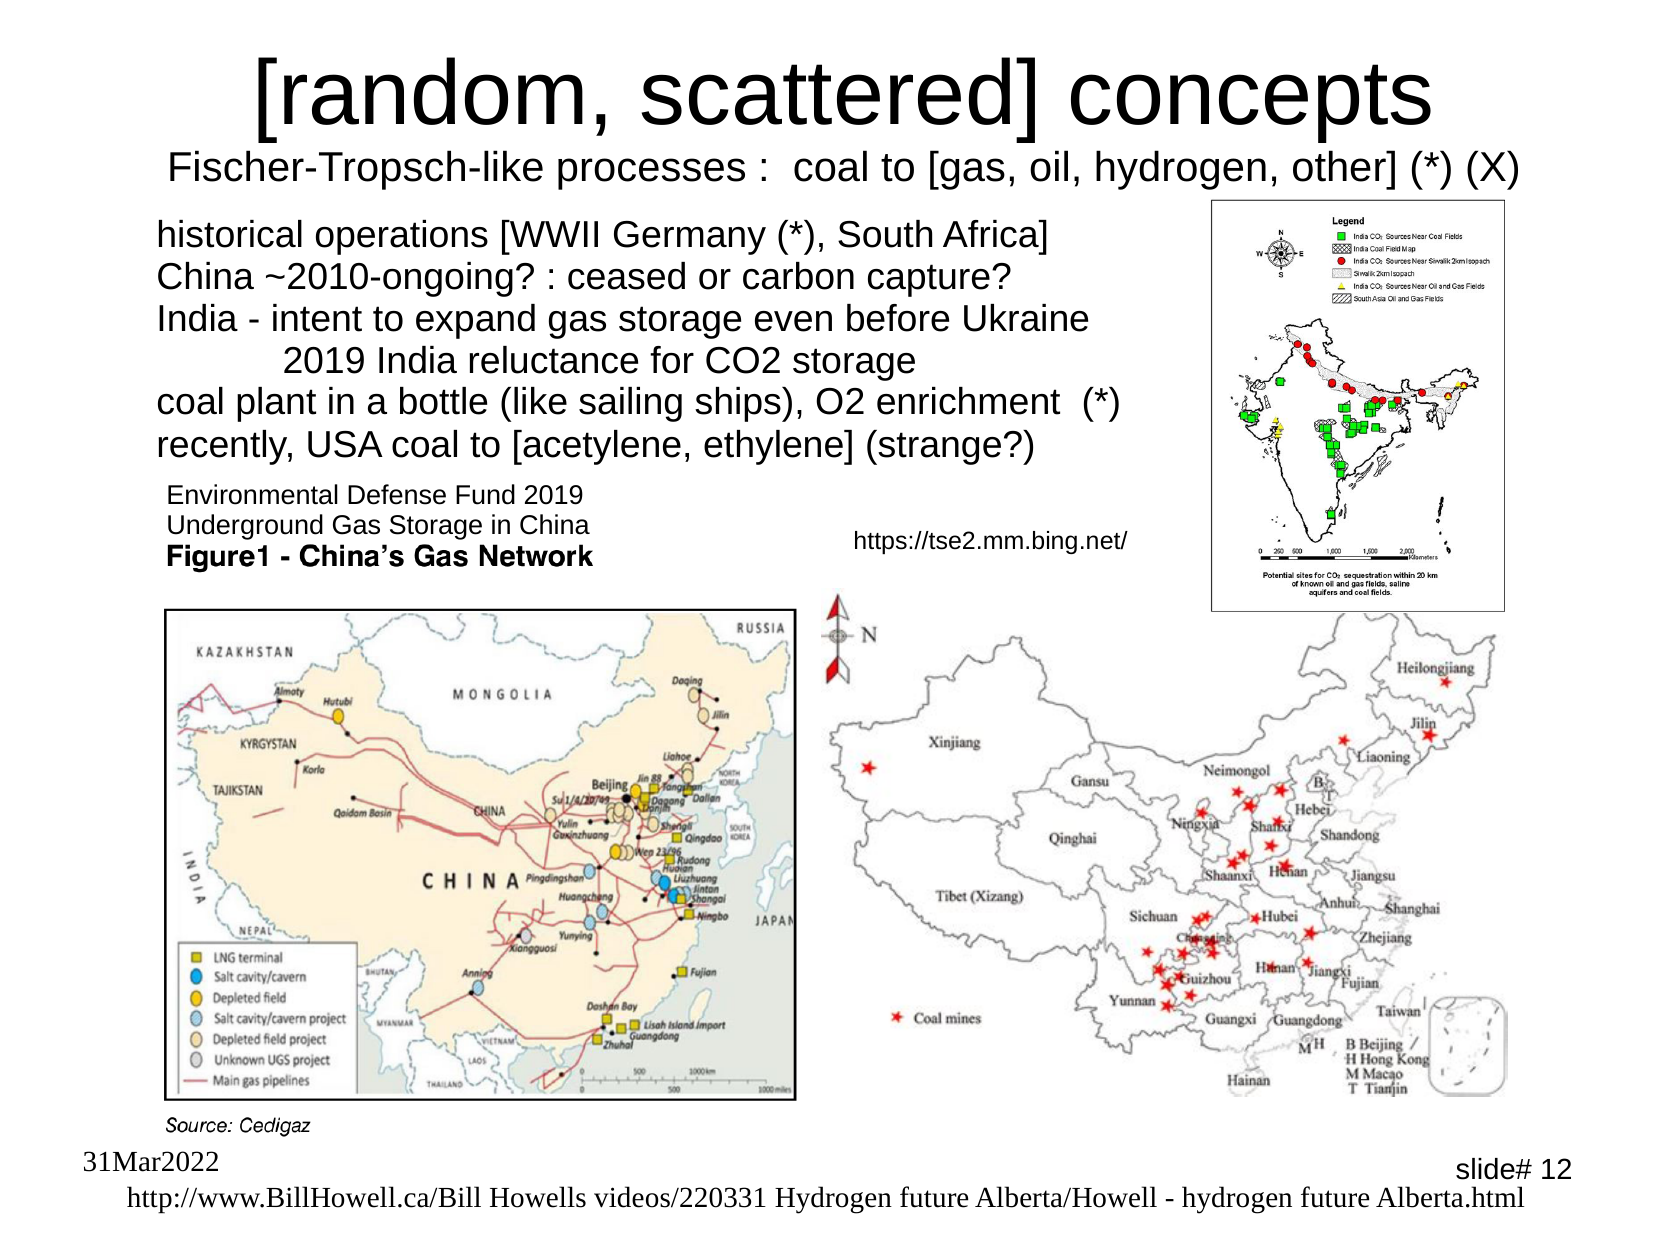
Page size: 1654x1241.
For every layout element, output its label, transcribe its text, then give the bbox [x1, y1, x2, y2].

text_box historical operations [WWII Germany (*), South Africa] China ~2010-ongoing? : ceased or carbon capture? India - intent to expand gas storage even before Ukraine 2019 India reluctance for CO2 storage coal plant in a bottle (like sailing ships), O2 enrichment (*) recently, USA coal to [acetylene, ethylene] (strange?) [141, 205, 1182, 473]
text_box https://tse2.mm.bing.net/ [838, 519, 1209, 563]
picture [153, 538, 804, 1144]
text_box Environmental Defense Fund 2019 Underground Gas Storage in China [151, 472, 629, 548]
text_box slide# 12 [1440, 1145, 1595, 1193]
picture [821, 198, 1508, 1097]
title [random, scattered] concepts Fischer-Tropsch-like processes : coal to [gas, oil, hydrogen, other] (*) (X) [82, 31, 1571, 201]
